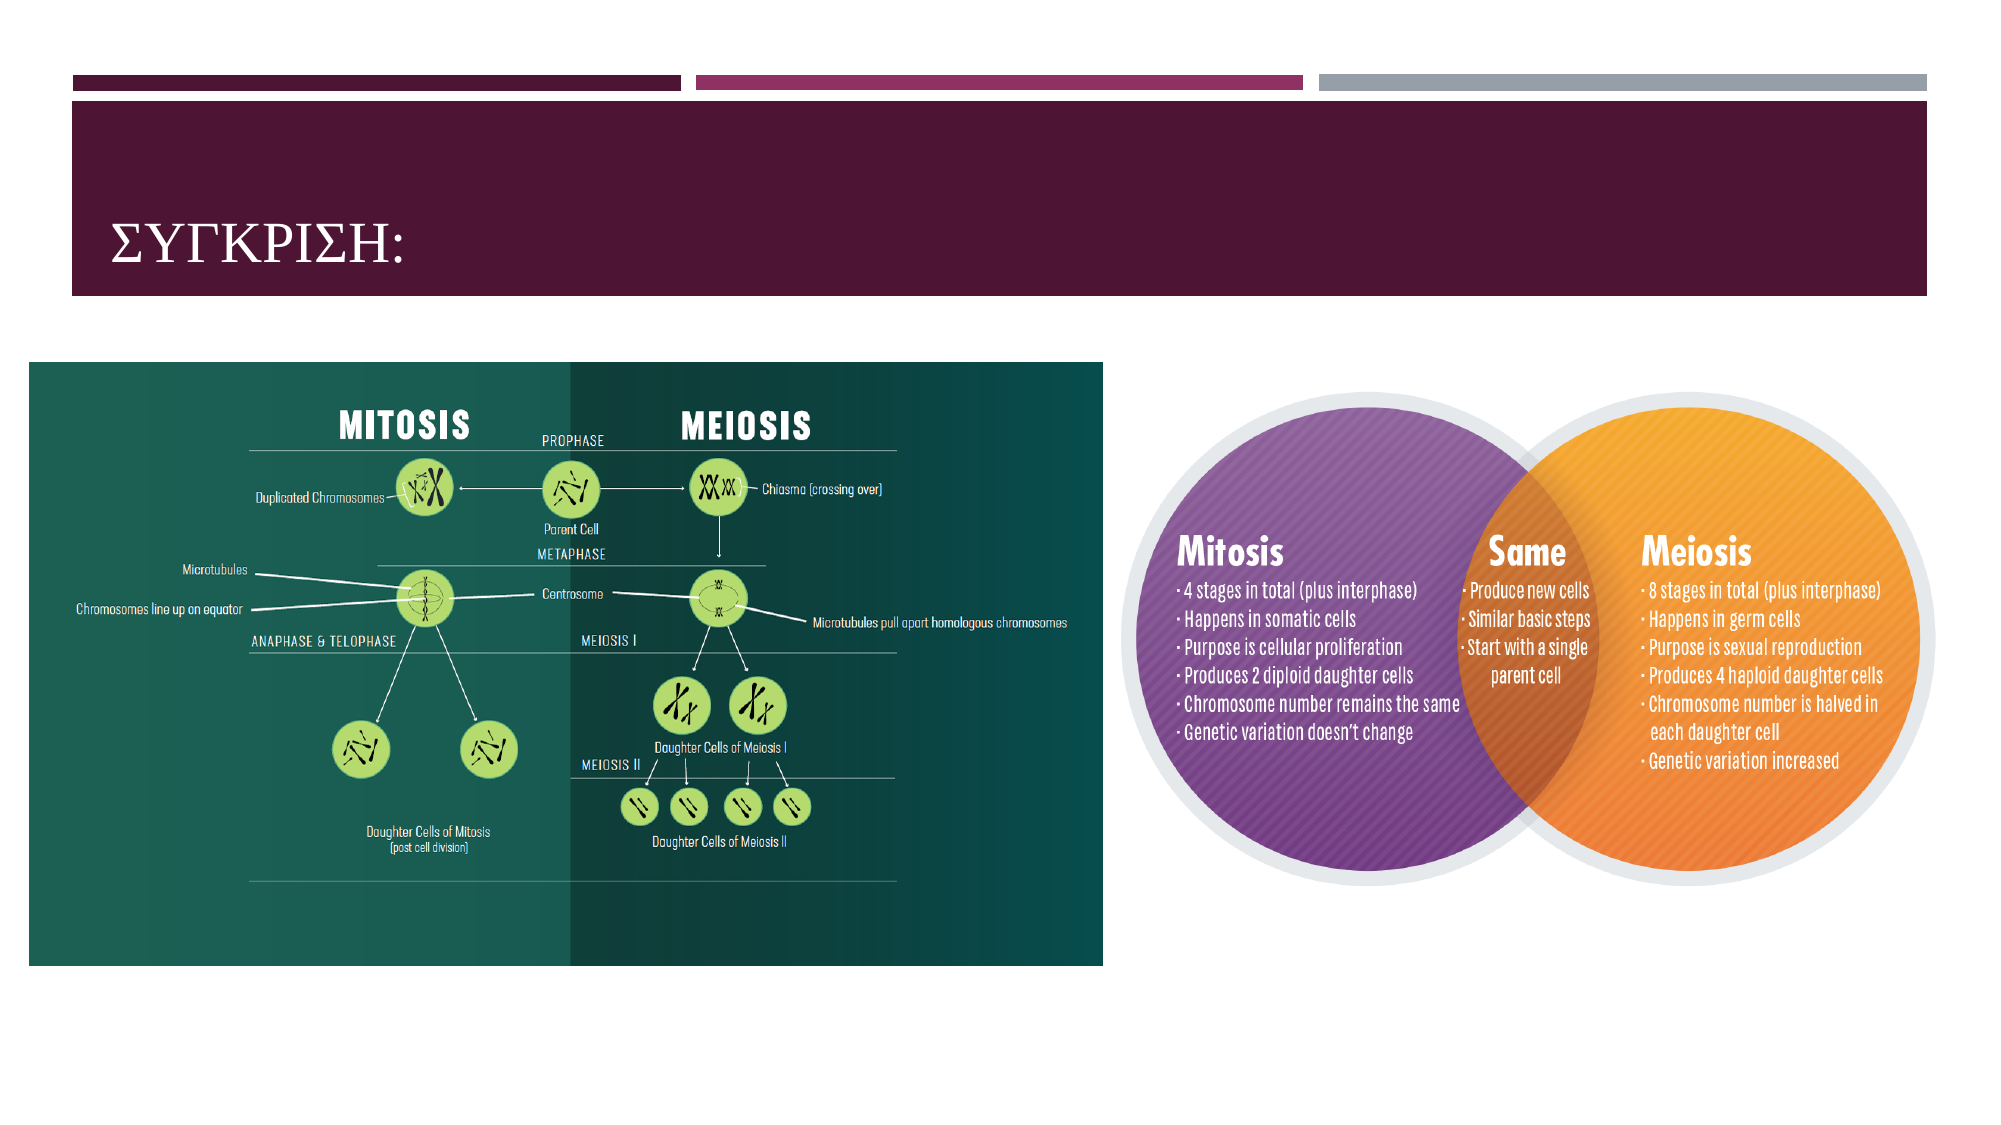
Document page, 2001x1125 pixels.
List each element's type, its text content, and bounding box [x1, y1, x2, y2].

picture [1113, 386, 1946, 891]
picture [29, 362, 1103, 966]
title Συγκριση: [95, 115, 1905, 282]
